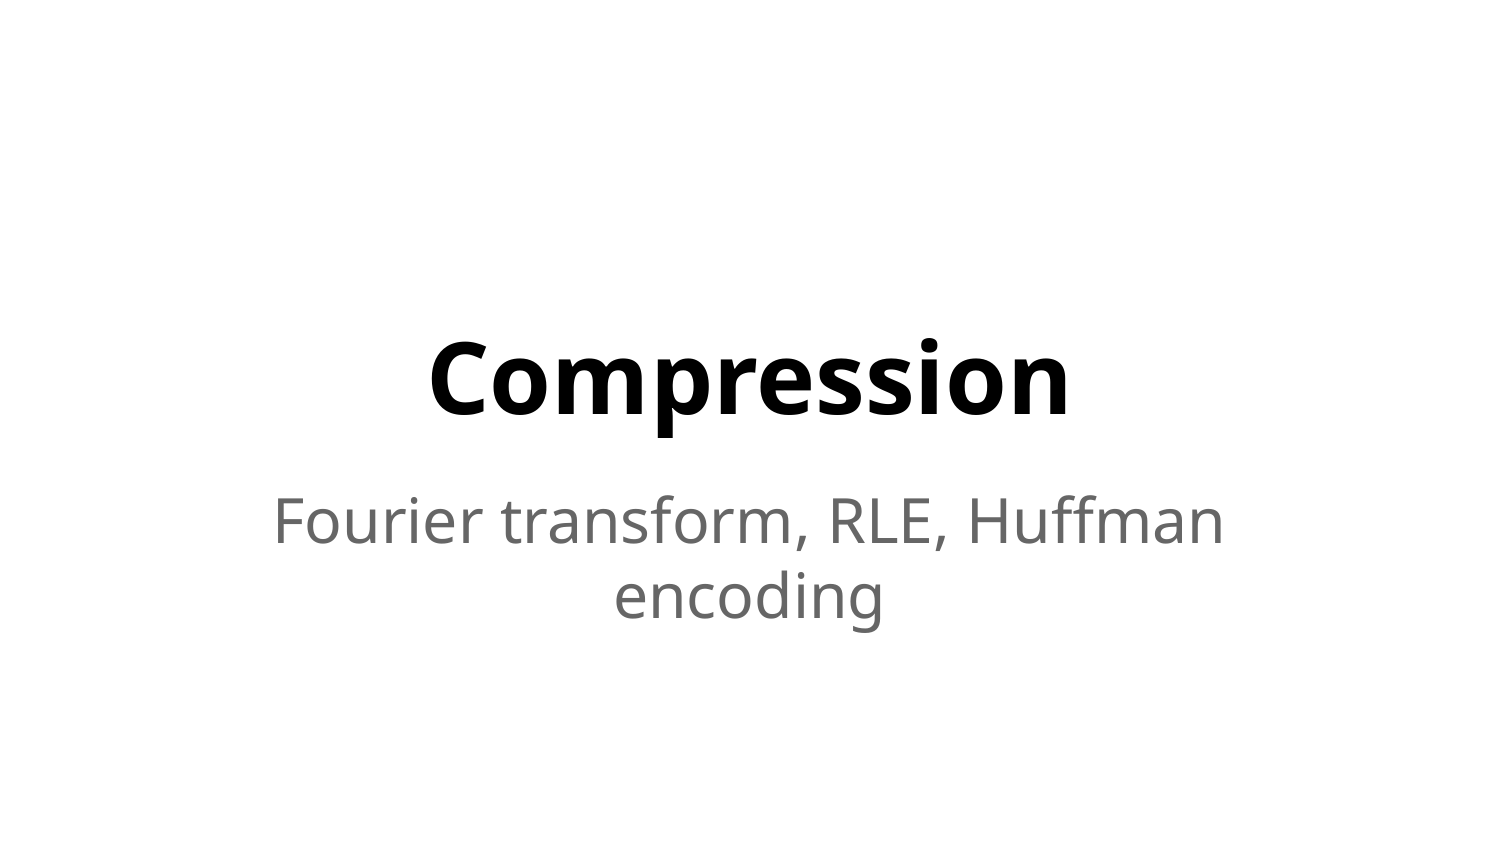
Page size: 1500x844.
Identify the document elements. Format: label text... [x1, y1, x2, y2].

title Compression [112, 259, 1388, 450]
subtitle Fourier transform, RLE, Huffman encoding [112, 465, 1388, 595]
